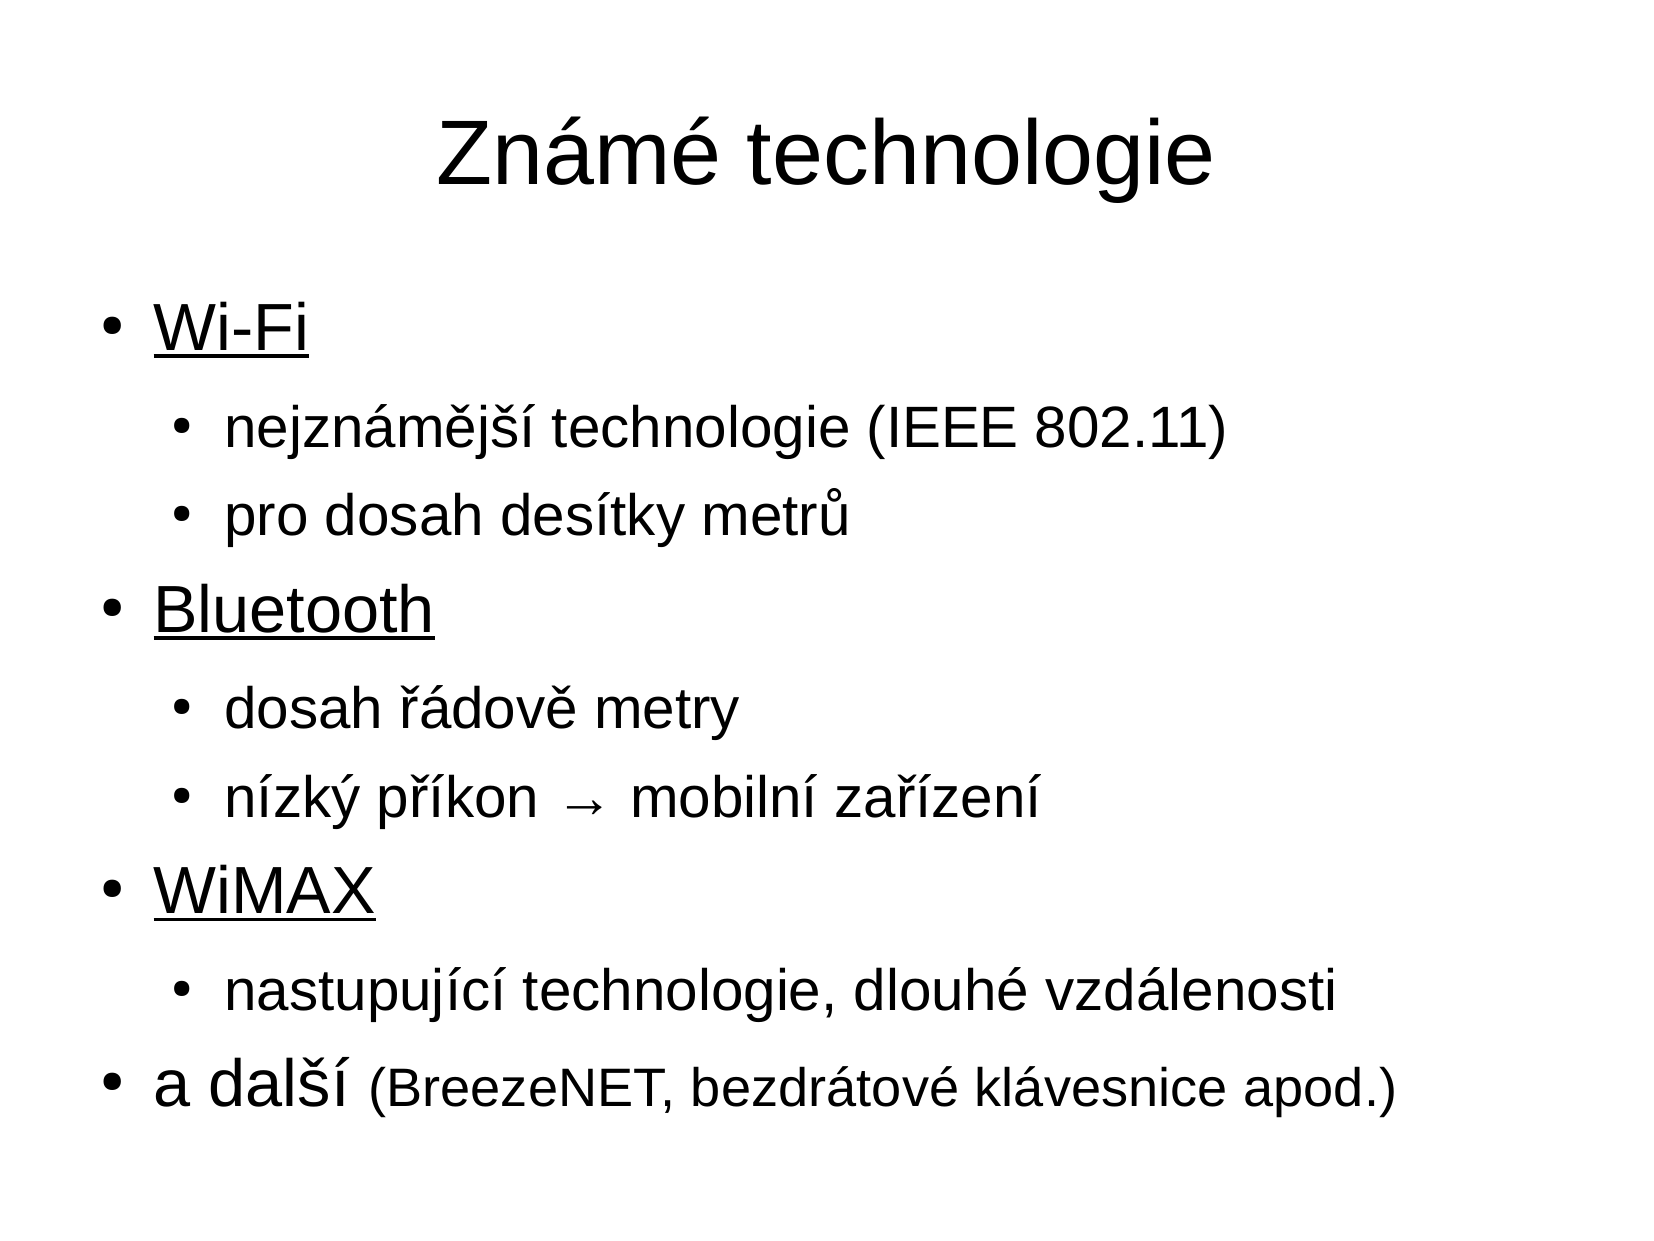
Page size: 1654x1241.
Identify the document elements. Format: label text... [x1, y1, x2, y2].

list Wi-Fi nejznámější technologie (IEEE 802.11) pro dosah desítky metrů Bluetooth dosah řádově metry nízký příkon → mobilní zařízení WiMAX nastupující technologie, dlouhé vzdálenosti a další (BreezeNET, bezdrátové klávesnice apod.) [82, 290, 1571, 1122]
title Známé technologie [82, 49, 1571, 257]
